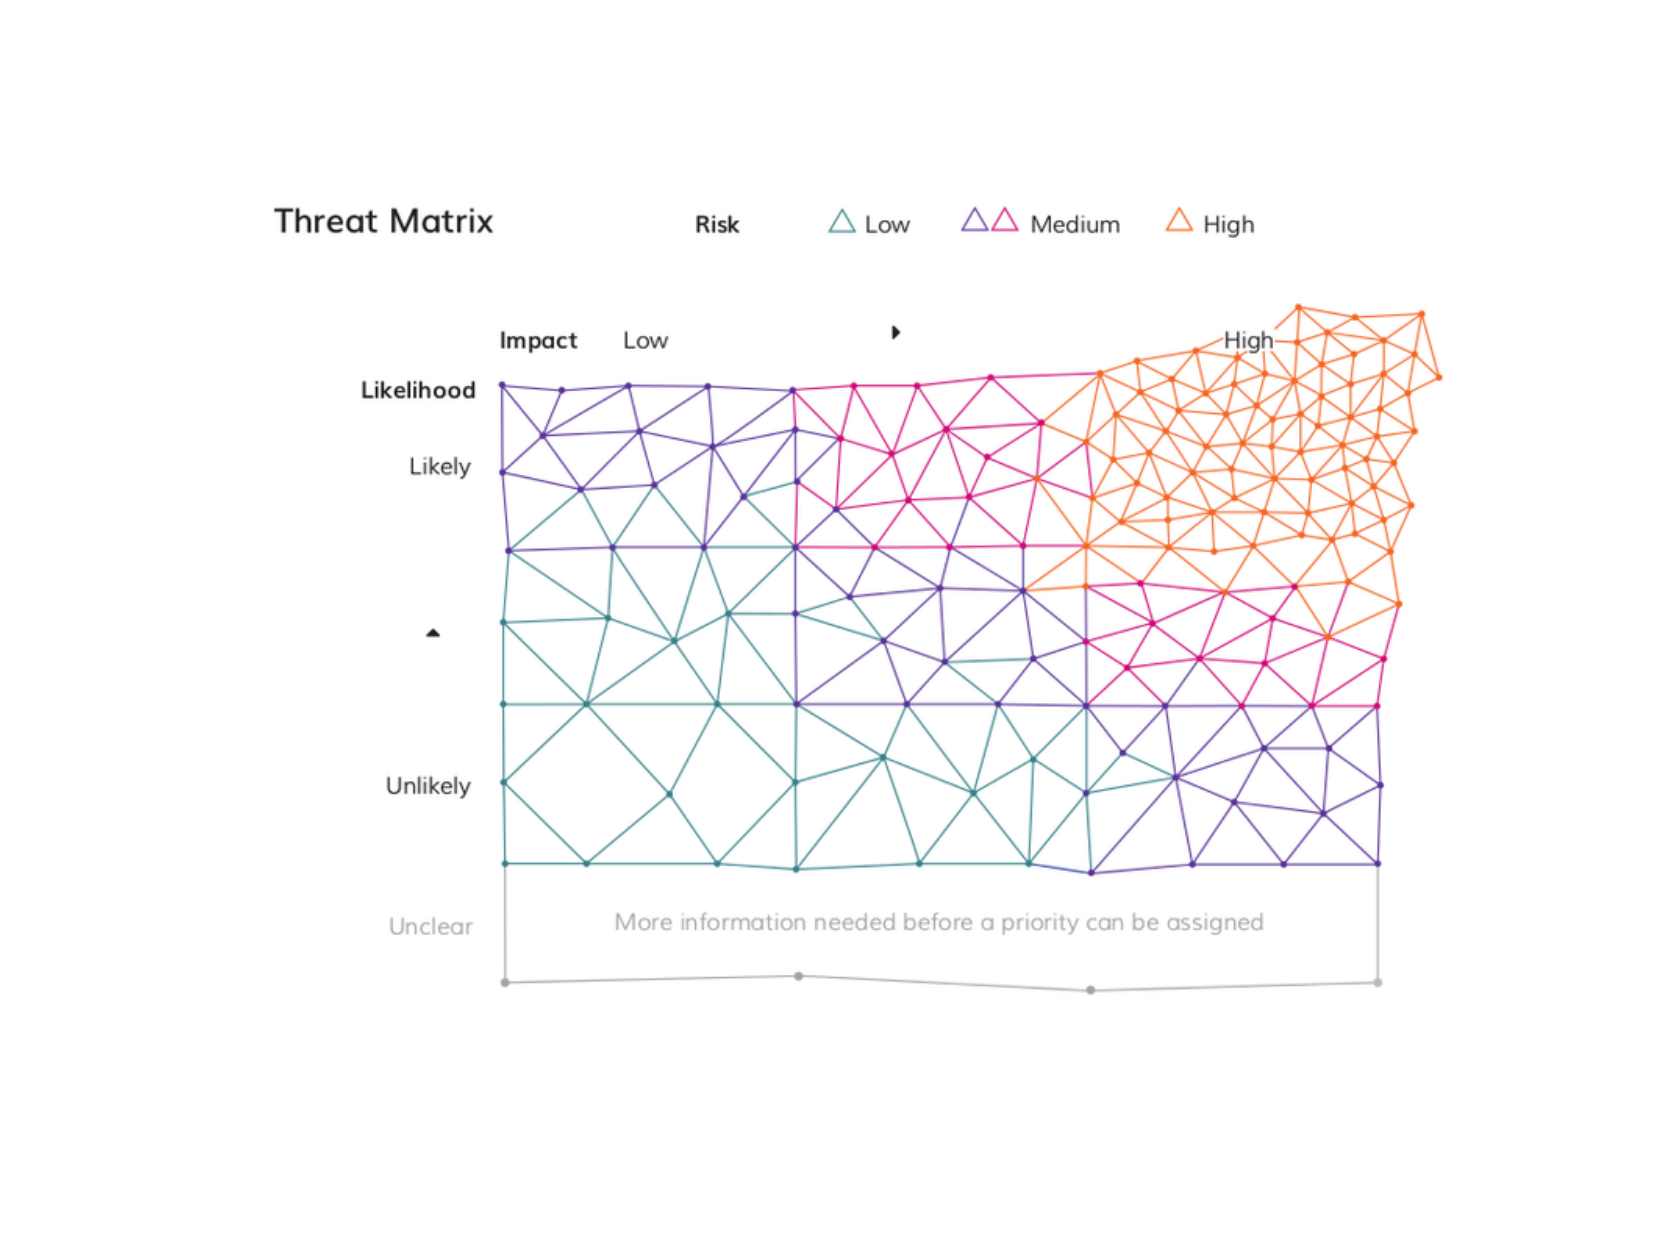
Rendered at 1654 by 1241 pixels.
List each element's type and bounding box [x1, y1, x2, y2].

picture [248, 177, 1498, 1049]
